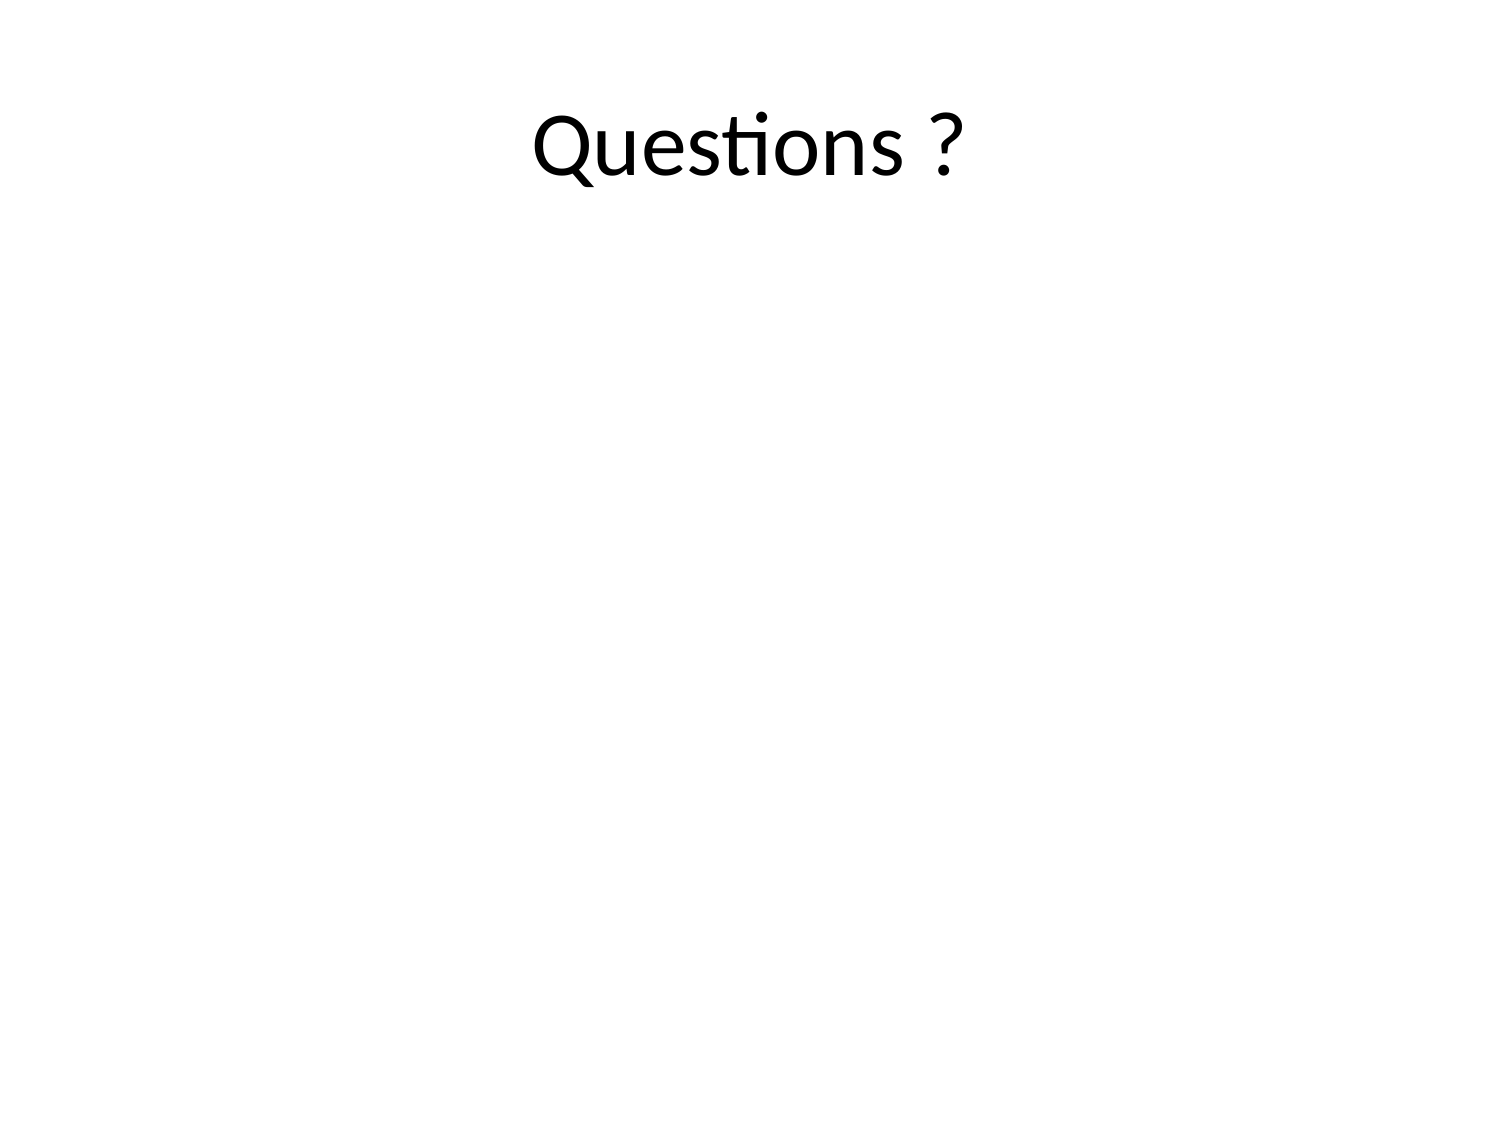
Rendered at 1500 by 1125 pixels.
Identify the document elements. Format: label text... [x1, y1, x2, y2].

title Questions ? [75, 45, 1426, 233]
